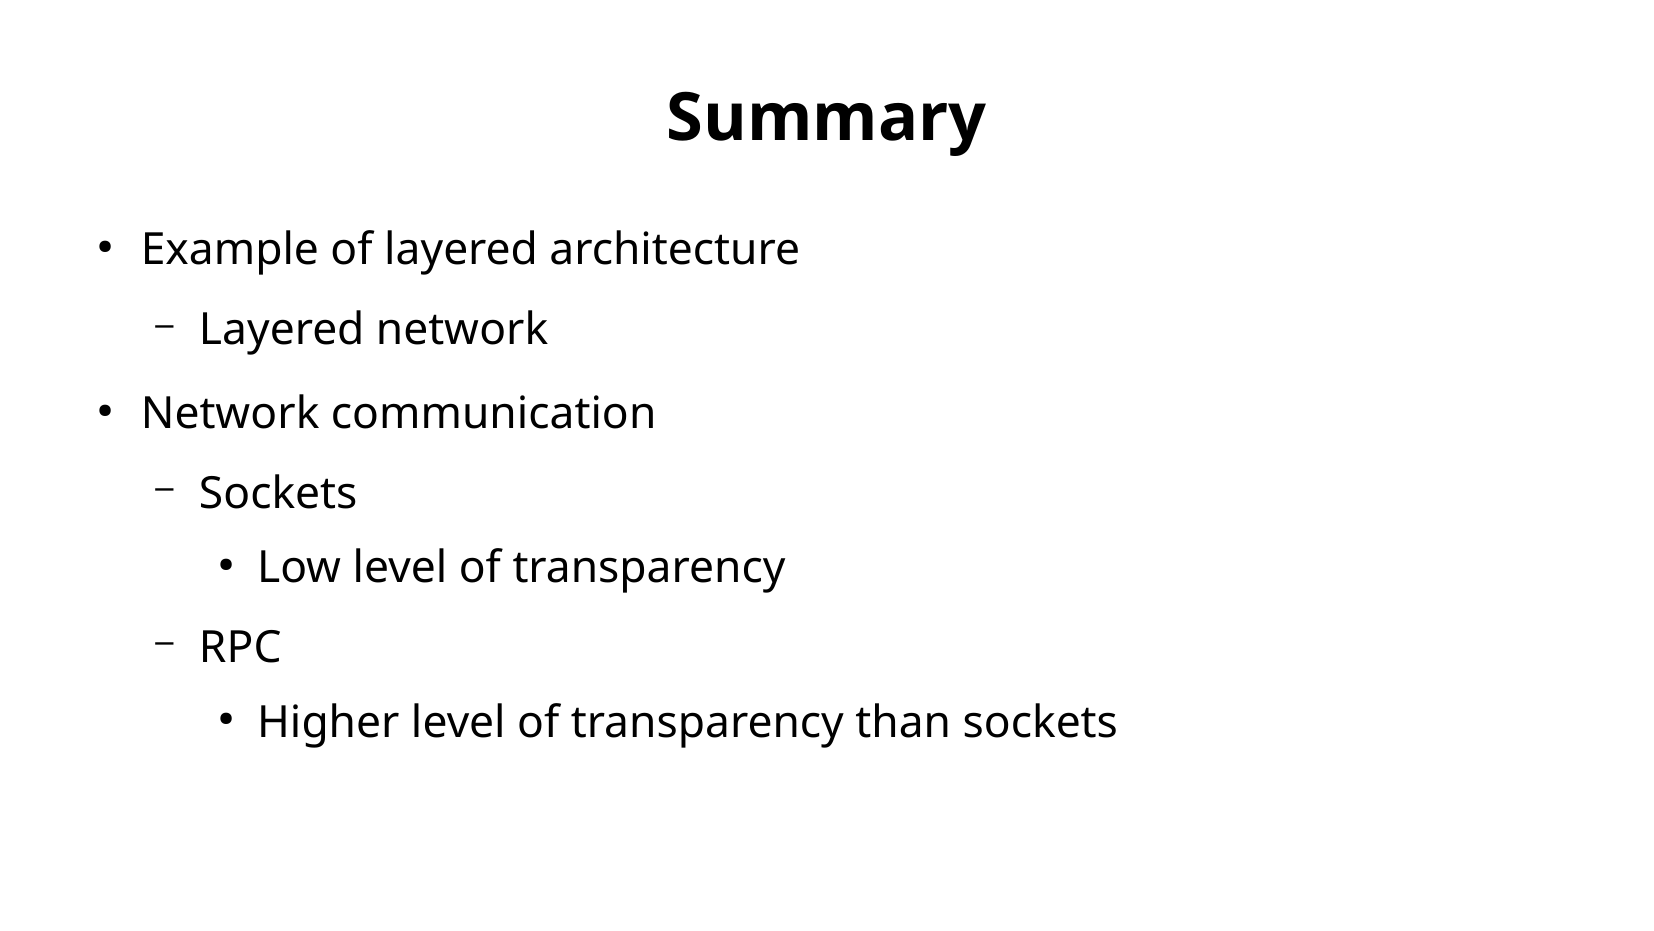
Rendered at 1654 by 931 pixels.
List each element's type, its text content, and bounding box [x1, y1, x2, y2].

list Example of layered architecture Layered network Network communication Sockets Low level of transparency RPC Higher level of transparency than sockets [82, 217, 1571, 757]
title Summary [82, 36, 1571, 193]
